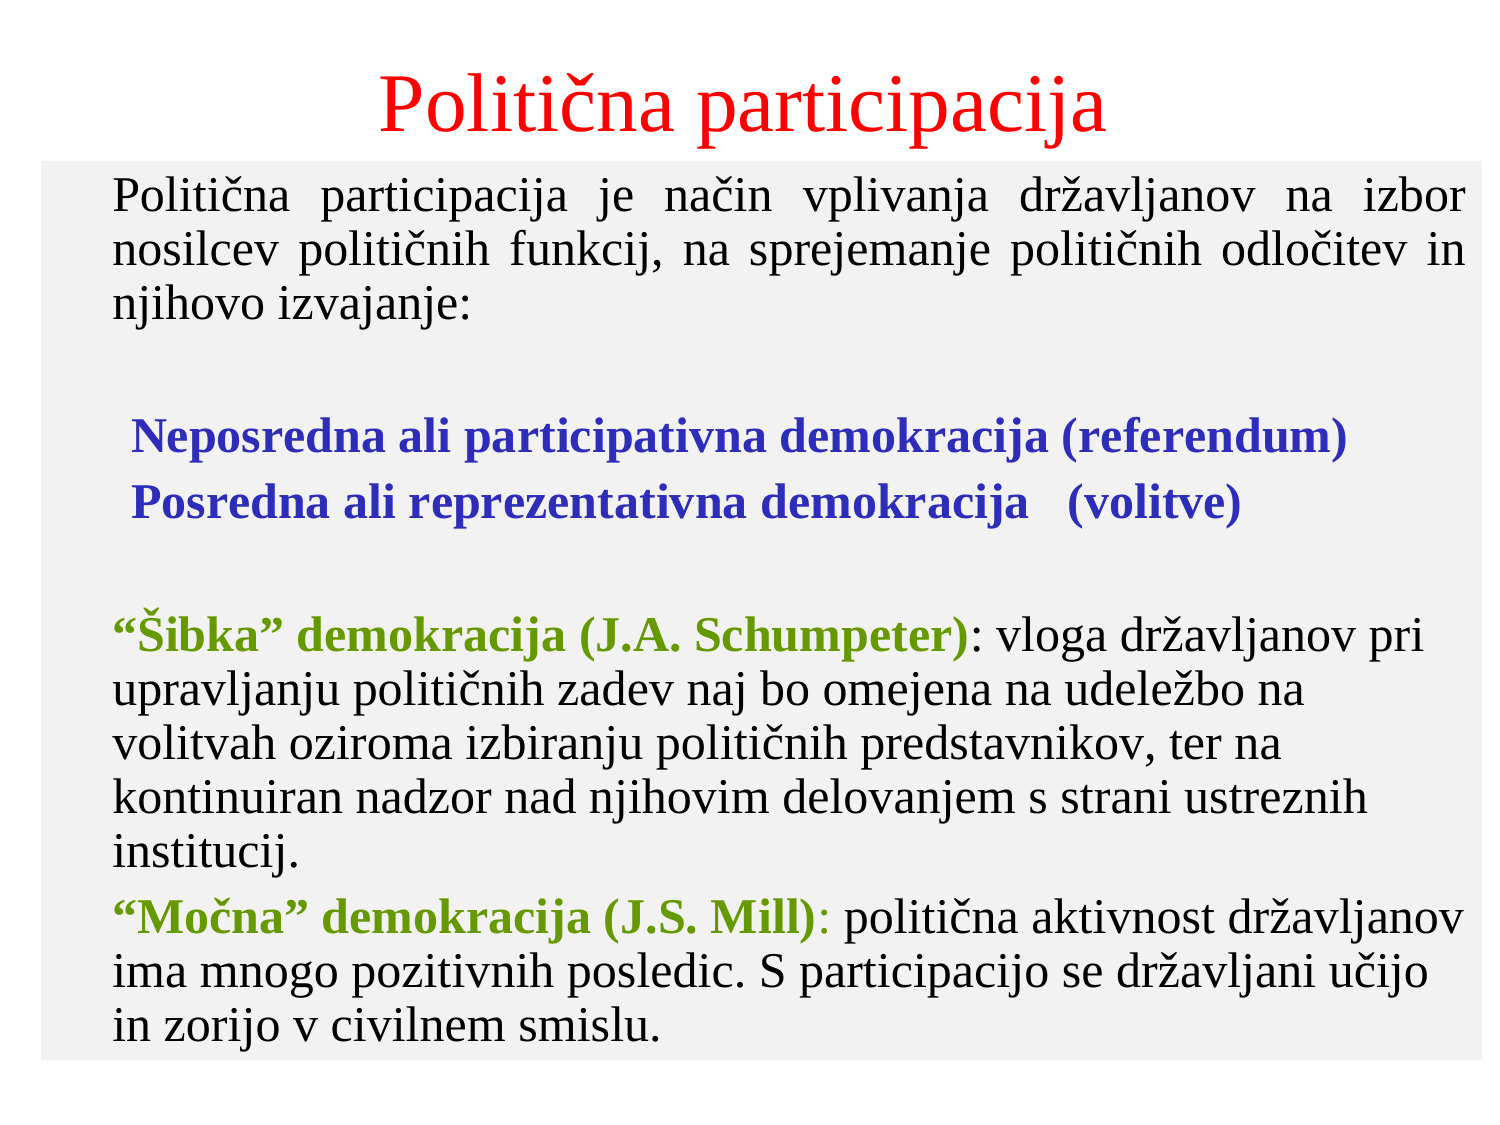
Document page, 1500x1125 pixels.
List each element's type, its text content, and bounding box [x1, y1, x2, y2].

list Politična participacija je način vplivanja državljanov na izbor nosilcev političnih funkcij, na sprejemanje političnih odločitev in njihovo izvajanje: Neposredna ali participativna demokracija (referendum) Posredna ali reprezentativna demokracija (volitve) “Šibka” demokracija (J.A. Schumpeter): vloga državljanov pri upravljanju političnih zadev naj bo omejena na udeležbo na volitvah oziroma izbiranju političnih predstavnikov, ter na kontinuiran nadzor nad njihovim delovanjem s strani ustreznih institucij. “Močna” demokracija (J.S. Mill): politična aktivnost državljanov ima mnogo pozitivnih posledic. S participacijo se državljani učijo in zorijo v civilnem smislu. [41, 160, 1483, 1061]
title Politična participacija [41, 40, 1447, 156]
